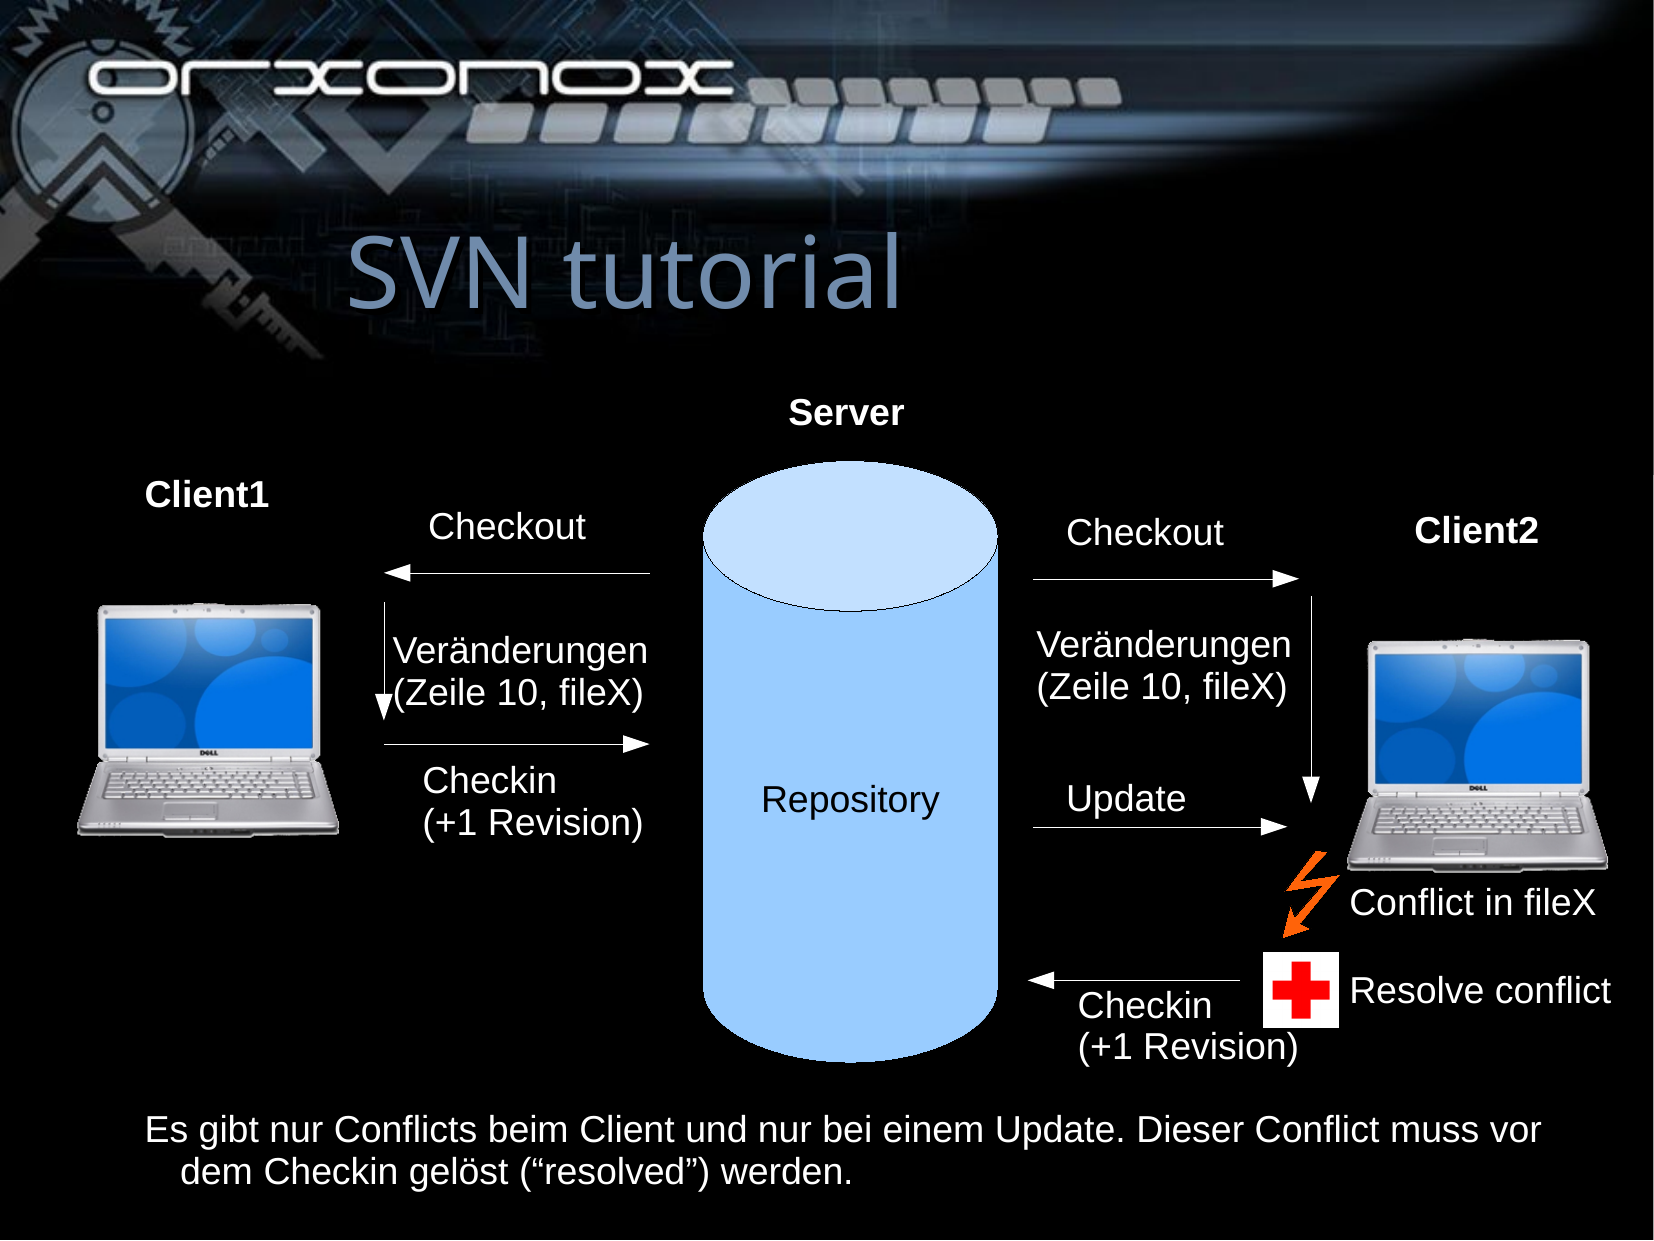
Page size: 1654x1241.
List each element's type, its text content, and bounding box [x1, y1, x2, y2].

text_box Checkin (+1 Revision) [1062, 976, 1329, 1076]
text_box [1281, 850, 1334, 940]
picture [0, 0, 1654, 475]
text_box Client2 [1399, 501, 1577, 559]
text_box Checkin (+1 Revision) [407, 752, 680, 852]
text_box Checkout [413, 498, 621, 556]
text_box Repository [702, 538, 999, 1064]
text_box Veränderungen (Zeile 10, fileX) [1021, 616, 1335, 716]
text_box Conflict in fileX [1334, 874, 1619, 931]
text_box Resolve conflict [1339, 962, 1654, 1020]
picture [1263, 952, 1339, 1028]
text_box Update [1051, 769, 1258, 827]
text_box Veränderungen (Zeile 10, fileX) [377, 622, 691, 722]
picture [41, 519, 367, 845]
text_box Checkout [1051, 504, 1258, 562]
text_box Client1 [129, 466, 308, 519]
text_box Server [773, 383, 951, 441]
text_box Es gibt nur Conflicts beim Client und nur bei einem Update. Dieser Conflict muss vor dem Checkin gelöst (“resolved”) werden. [94, 1100, 1589, 1200]
picture [1311, 555, 1636, 880]
